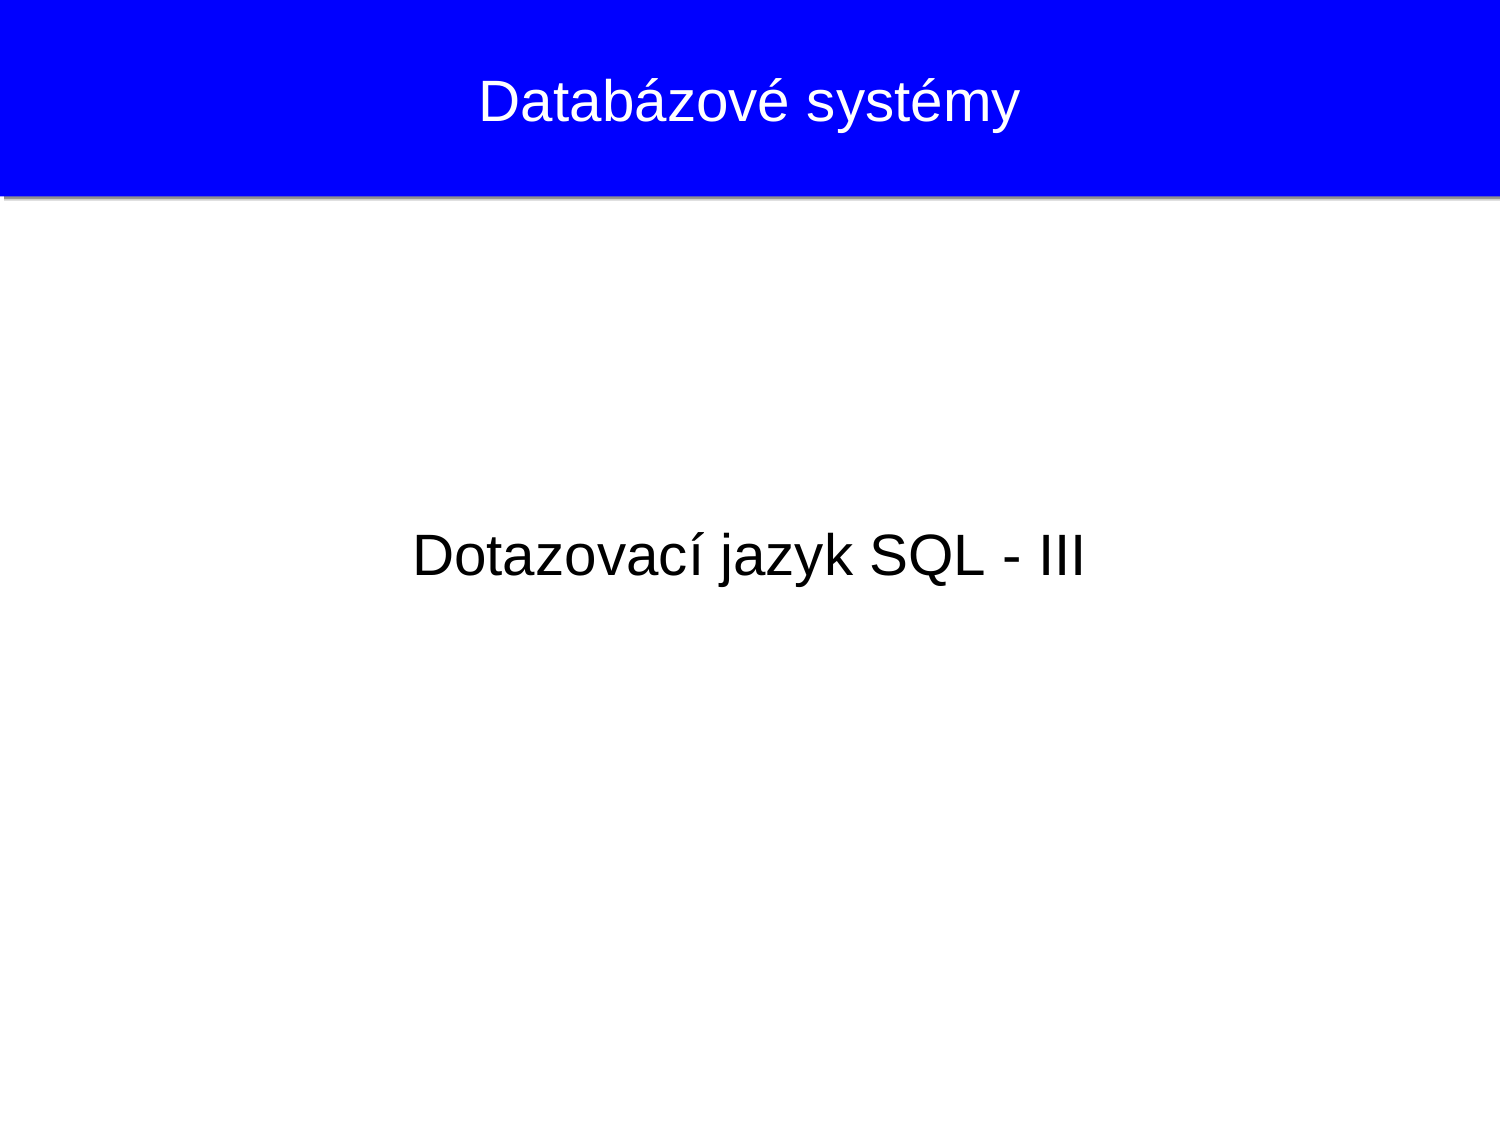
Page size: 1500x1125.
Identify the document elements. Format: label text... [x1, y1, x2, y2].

title Databázové systémy [0, 0, 1500, 197]
subtitle Dotazovací jazyk SQL - III [64, 509, 1436, 616]
